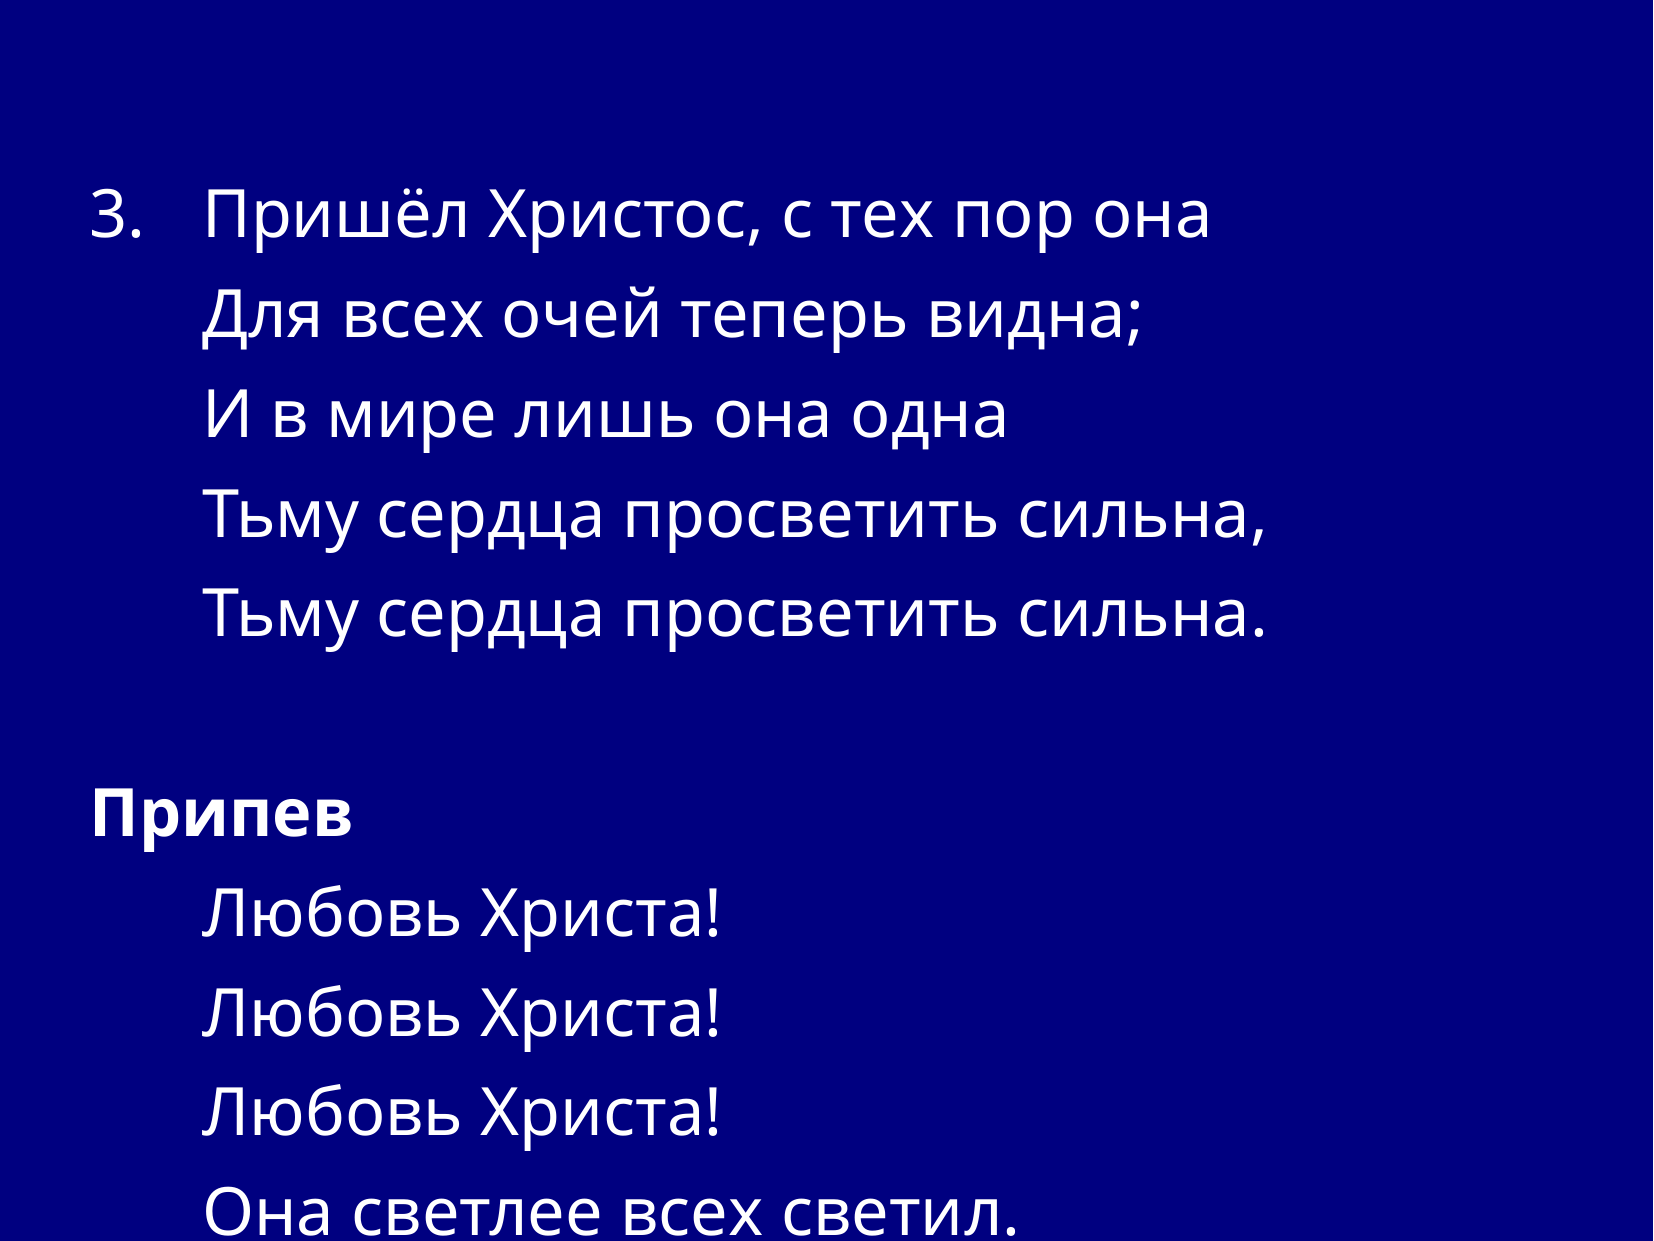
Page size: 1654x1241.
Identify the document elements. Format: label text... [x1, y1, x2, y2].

text_box 3. Пришёл Христос, с тех пор она Для всех очей теперь видна; И в мире лишь она одна Тьму сердца просветить сильна, Тьму сердца просветить сильна. Припев Любовь Христа! Любовь Христа! Любовь Христа! Она светлее всех светил. [75, 150, 1576, 1163]
